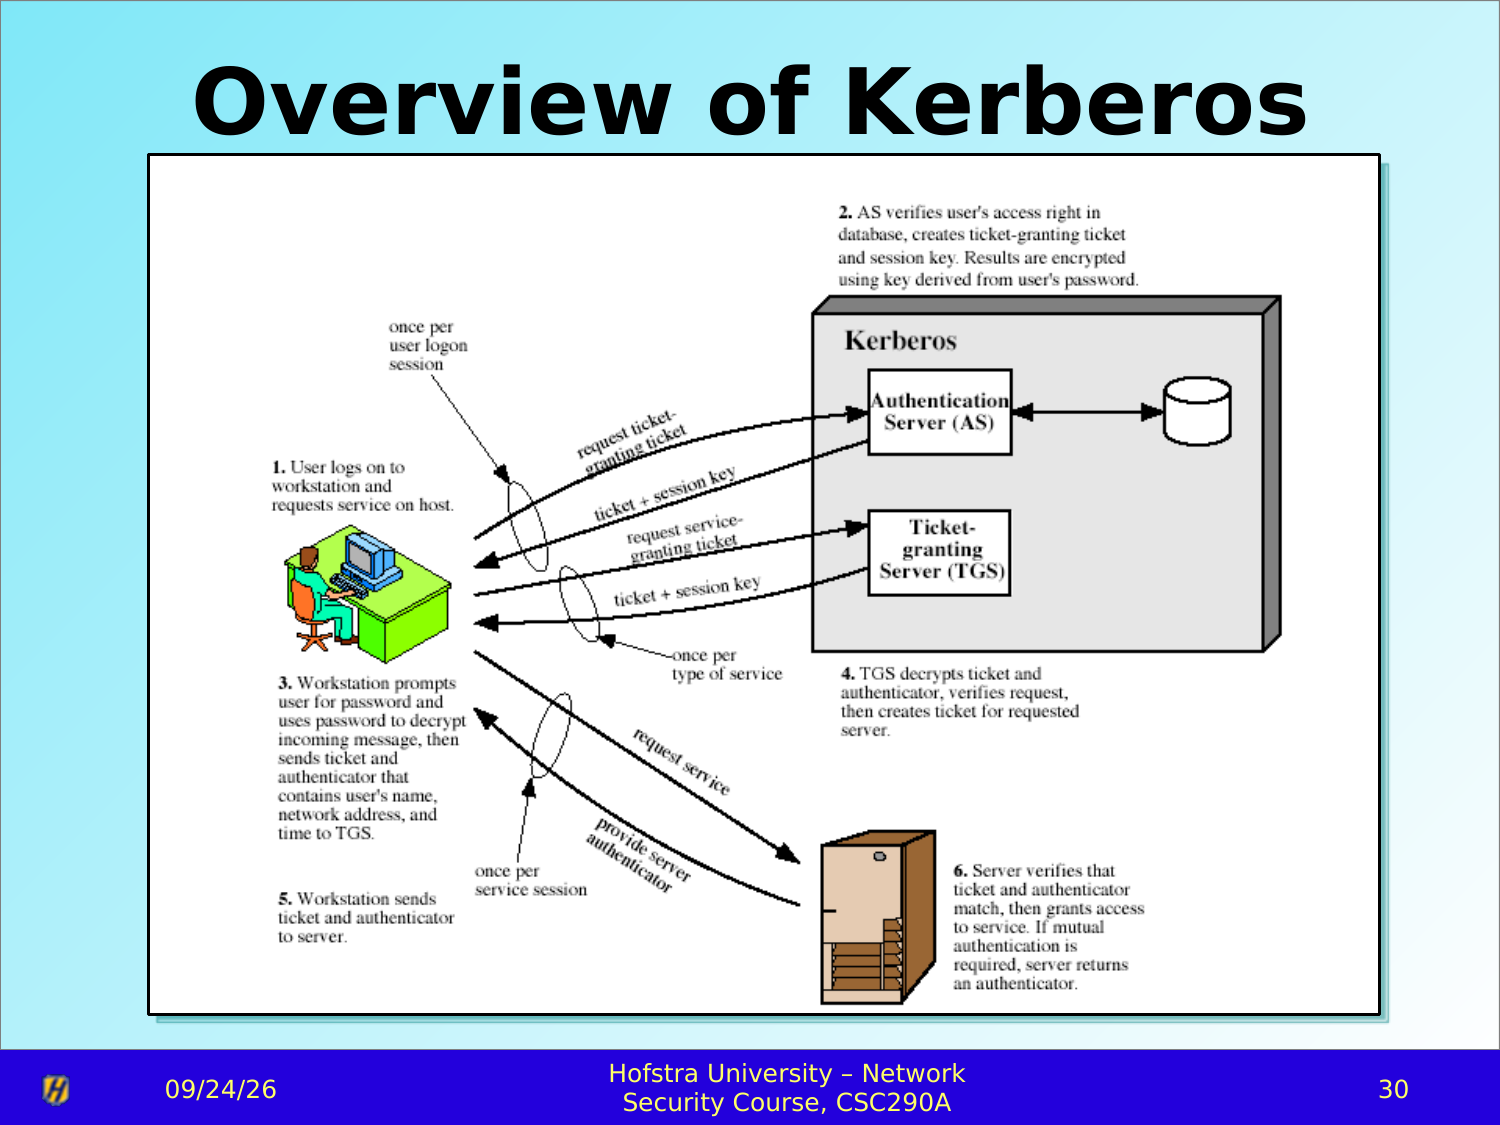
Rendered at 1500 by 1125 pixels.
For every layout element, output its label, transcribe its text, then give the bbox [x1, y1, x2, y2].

picture [37, 1072, 76, 1110]
picture [150, 156, 1379, 1013]
title Overview of Kerberos [112, 37, 1391, 164]
